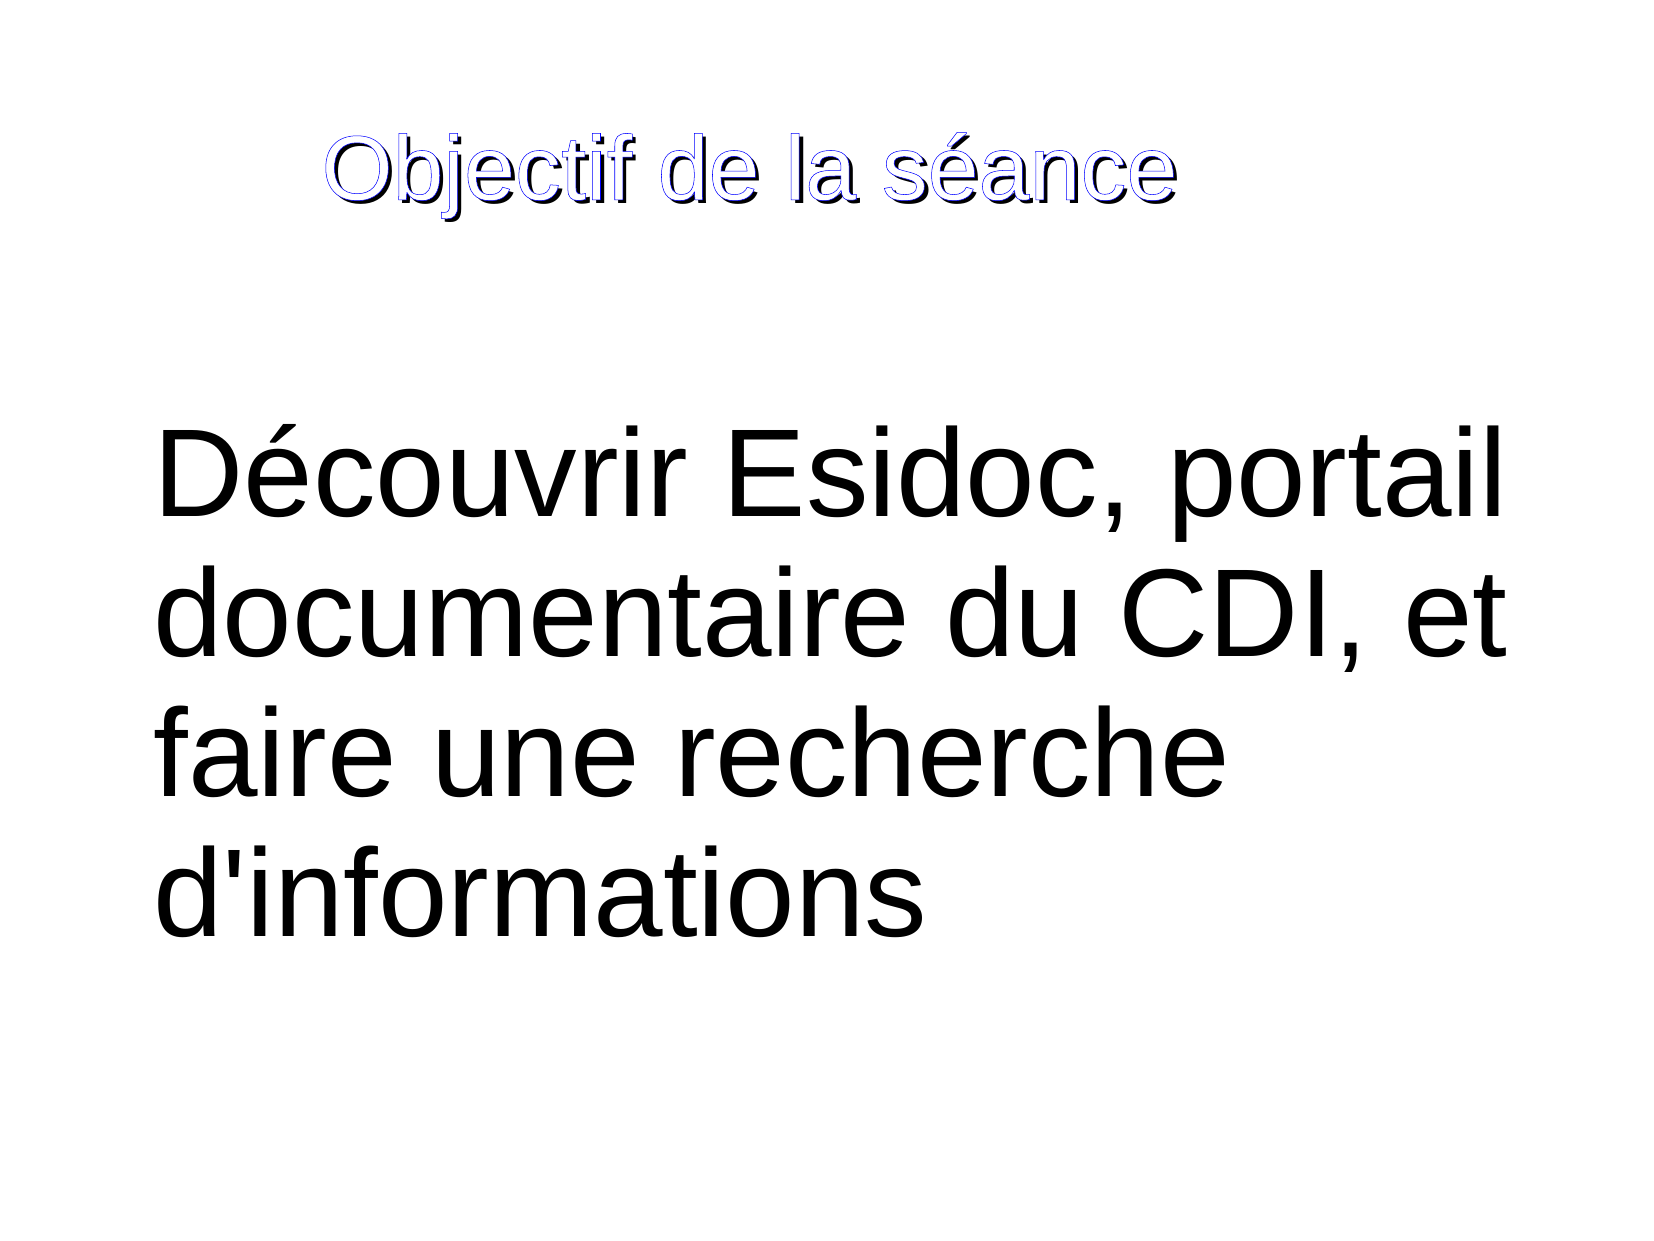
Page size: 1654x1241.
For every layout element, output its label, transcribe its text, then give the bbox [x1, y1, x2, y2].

title Objectif de la séance [0, 64, 1477, 272]
list Découvrir Esidoc, portail documentaire du CDI, et faire une recherche d'informations [82, 290, 1571, 1133]
